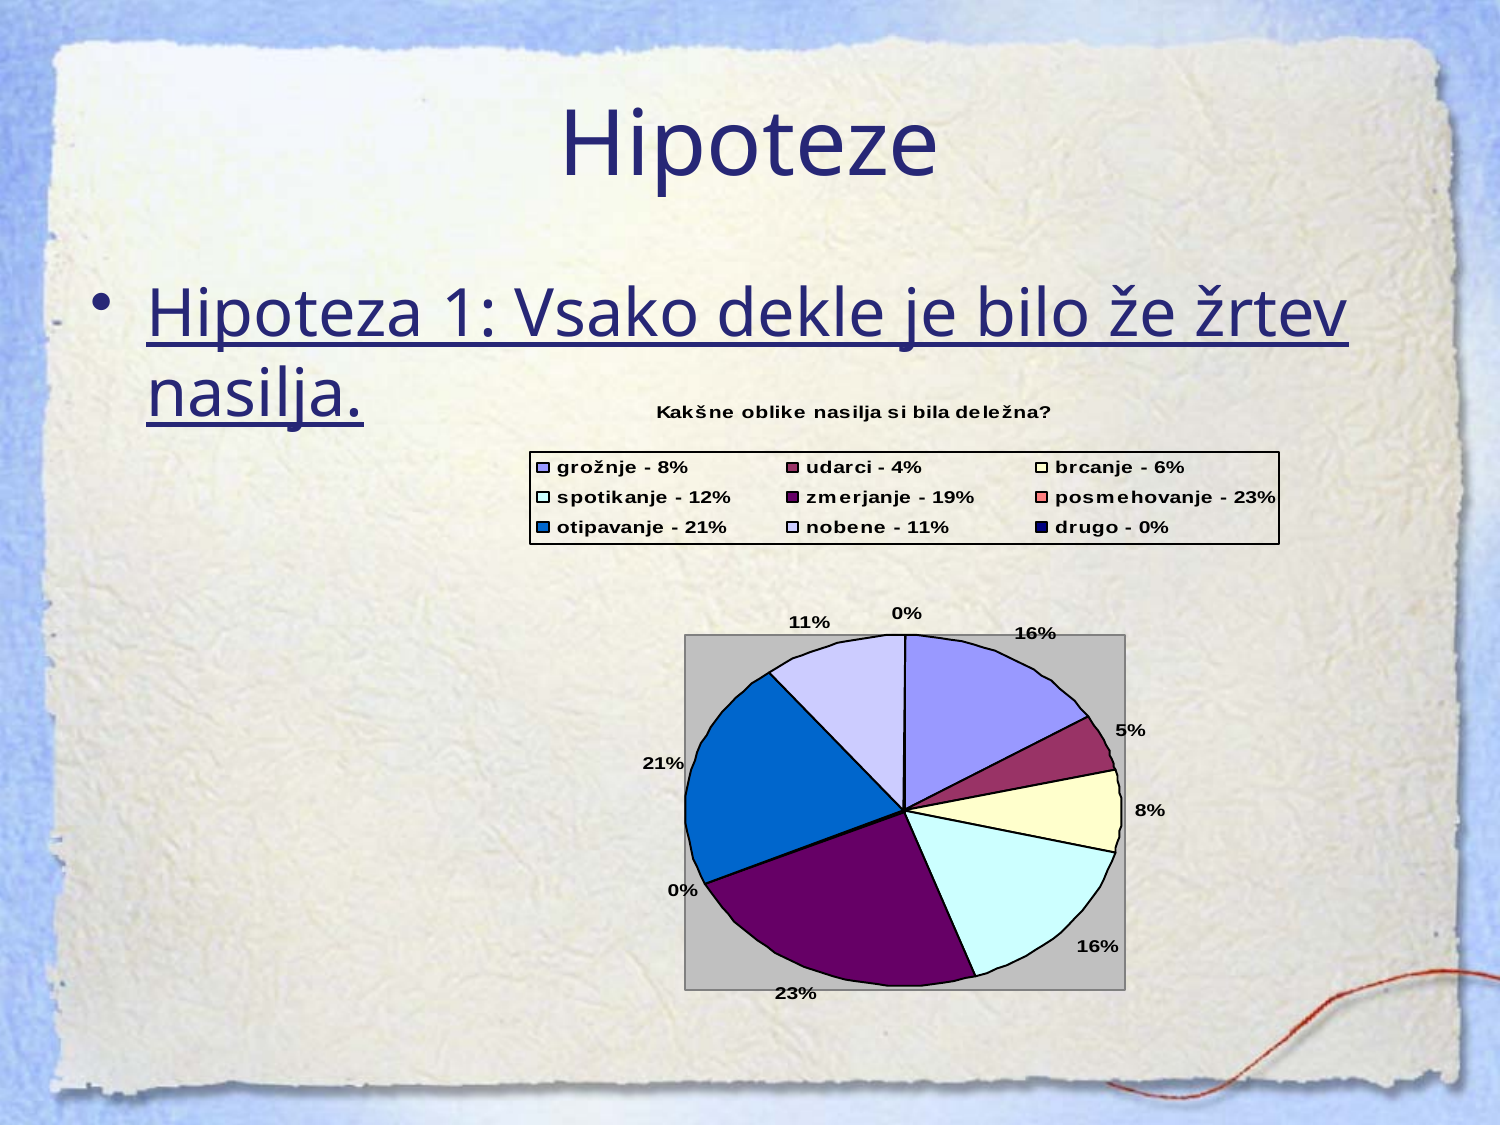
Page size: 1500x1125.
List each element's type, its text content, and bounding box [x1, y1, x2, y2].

list Hipoteza 1: Vsako dekle je bilo že žrtev nasilja. [75, 262, 1425, 1005]
title Hipoteze [75, 45, 1425, 233]
picture [0, 0, 1500, 1125]
